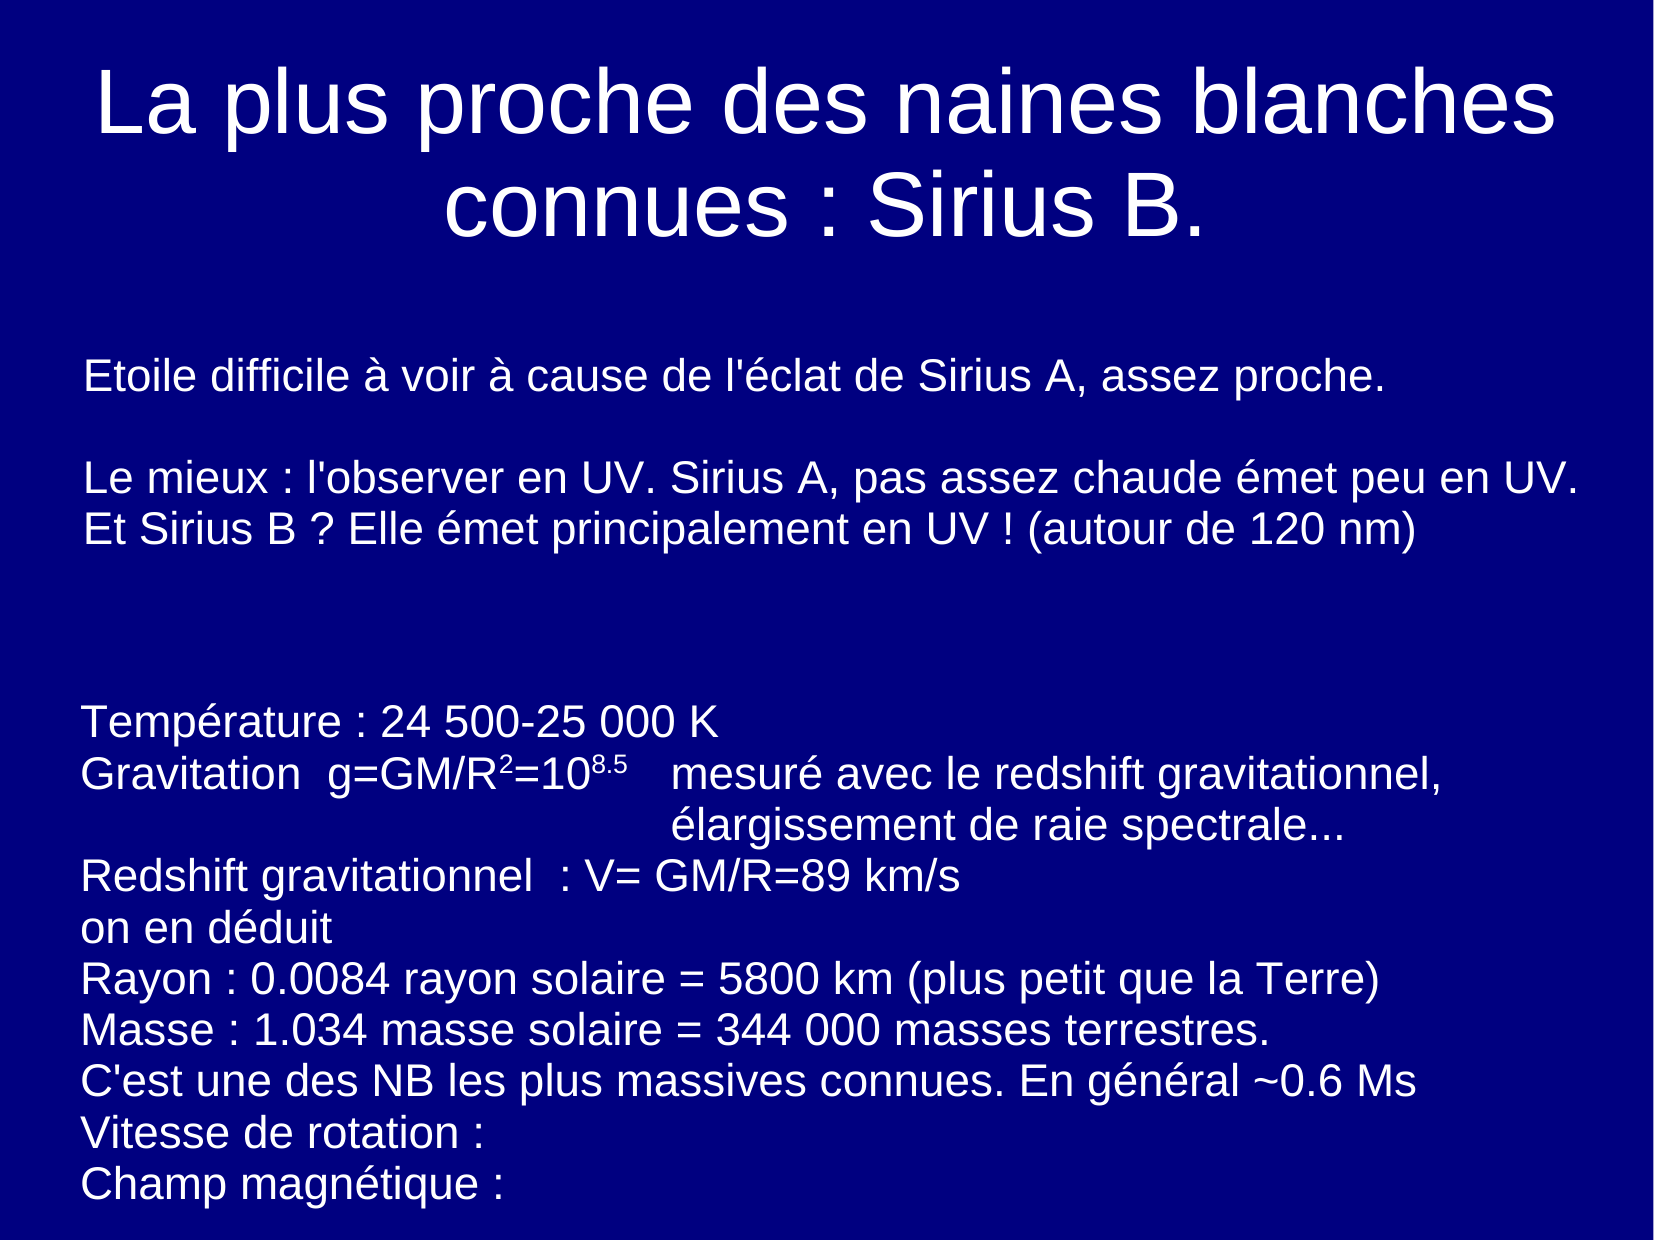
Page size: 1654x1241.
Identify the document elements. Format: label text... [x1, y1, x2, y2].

title La plus proche des naines blanches connues : Sirius B. [82, 49, 1571, 257]
text_box Température : 24 500-25 000 K Gravitation g=GM/R2=108.5 mesuré avec le redshift gravitationnel, élargissement de raie spectrale... Redshift gravitationnel : V= GM/R=89 km/s on en déduit Rayon : 0.0084 rayon solaire = 5800 km (plus petit que la Terre) Masse : 1.034 masse solaire = 344 000 masses terrestres. C'est une des NB les plus massives connues. En général ~0.6 Ms Vitesse de rotation : Champ magnétique : [65, 689, 1471, 1241]
text_box Etoile difficile à voir à cause de l'éclat de Sirius A, assez proche. Le mieux : l'observer en UV. Sirius A, pas assez chaude émet peu en UV. Et Sirius B ? Elle émet principalement en UV ! (autour de 120 nm) [68, 342, 1595, 562]
